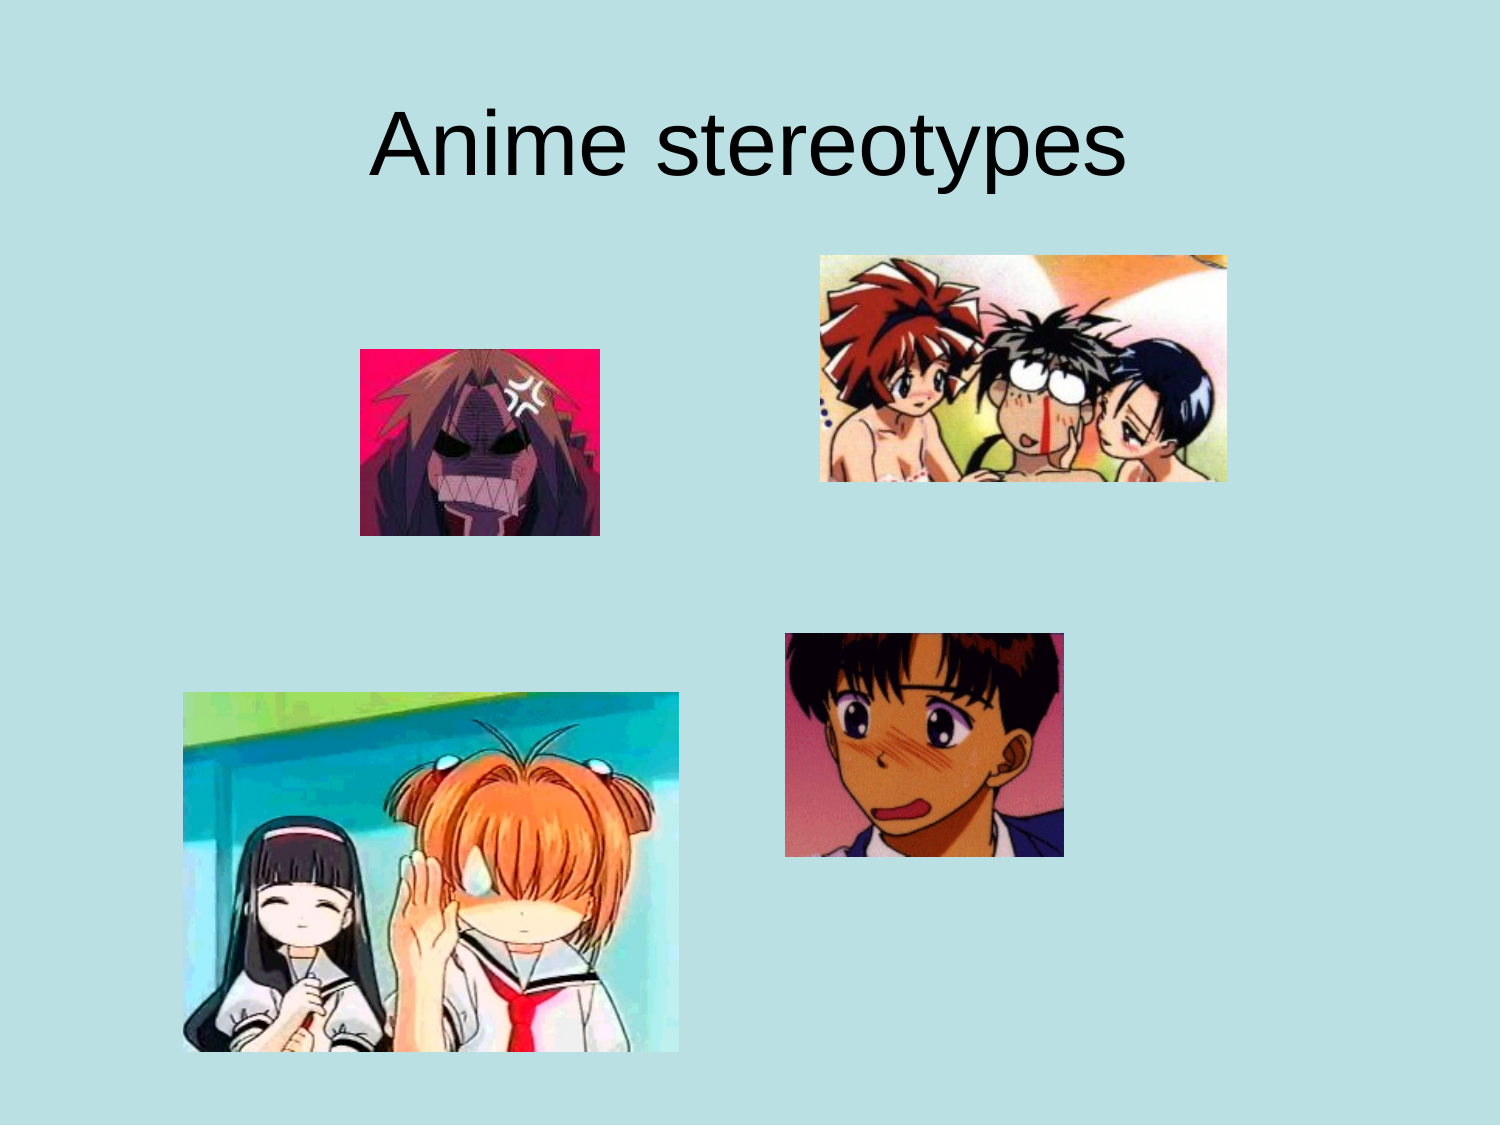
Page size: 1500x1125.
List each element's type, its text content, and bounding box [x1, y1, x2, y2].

picture [785, 633, 1064, 857]
picture [183, 692, 679, 1052]
picture [360, 349, 600, 536]
title Anime stereotypes [75, 45, 1425, 233]
picture [820, 255, 1227, 482]
